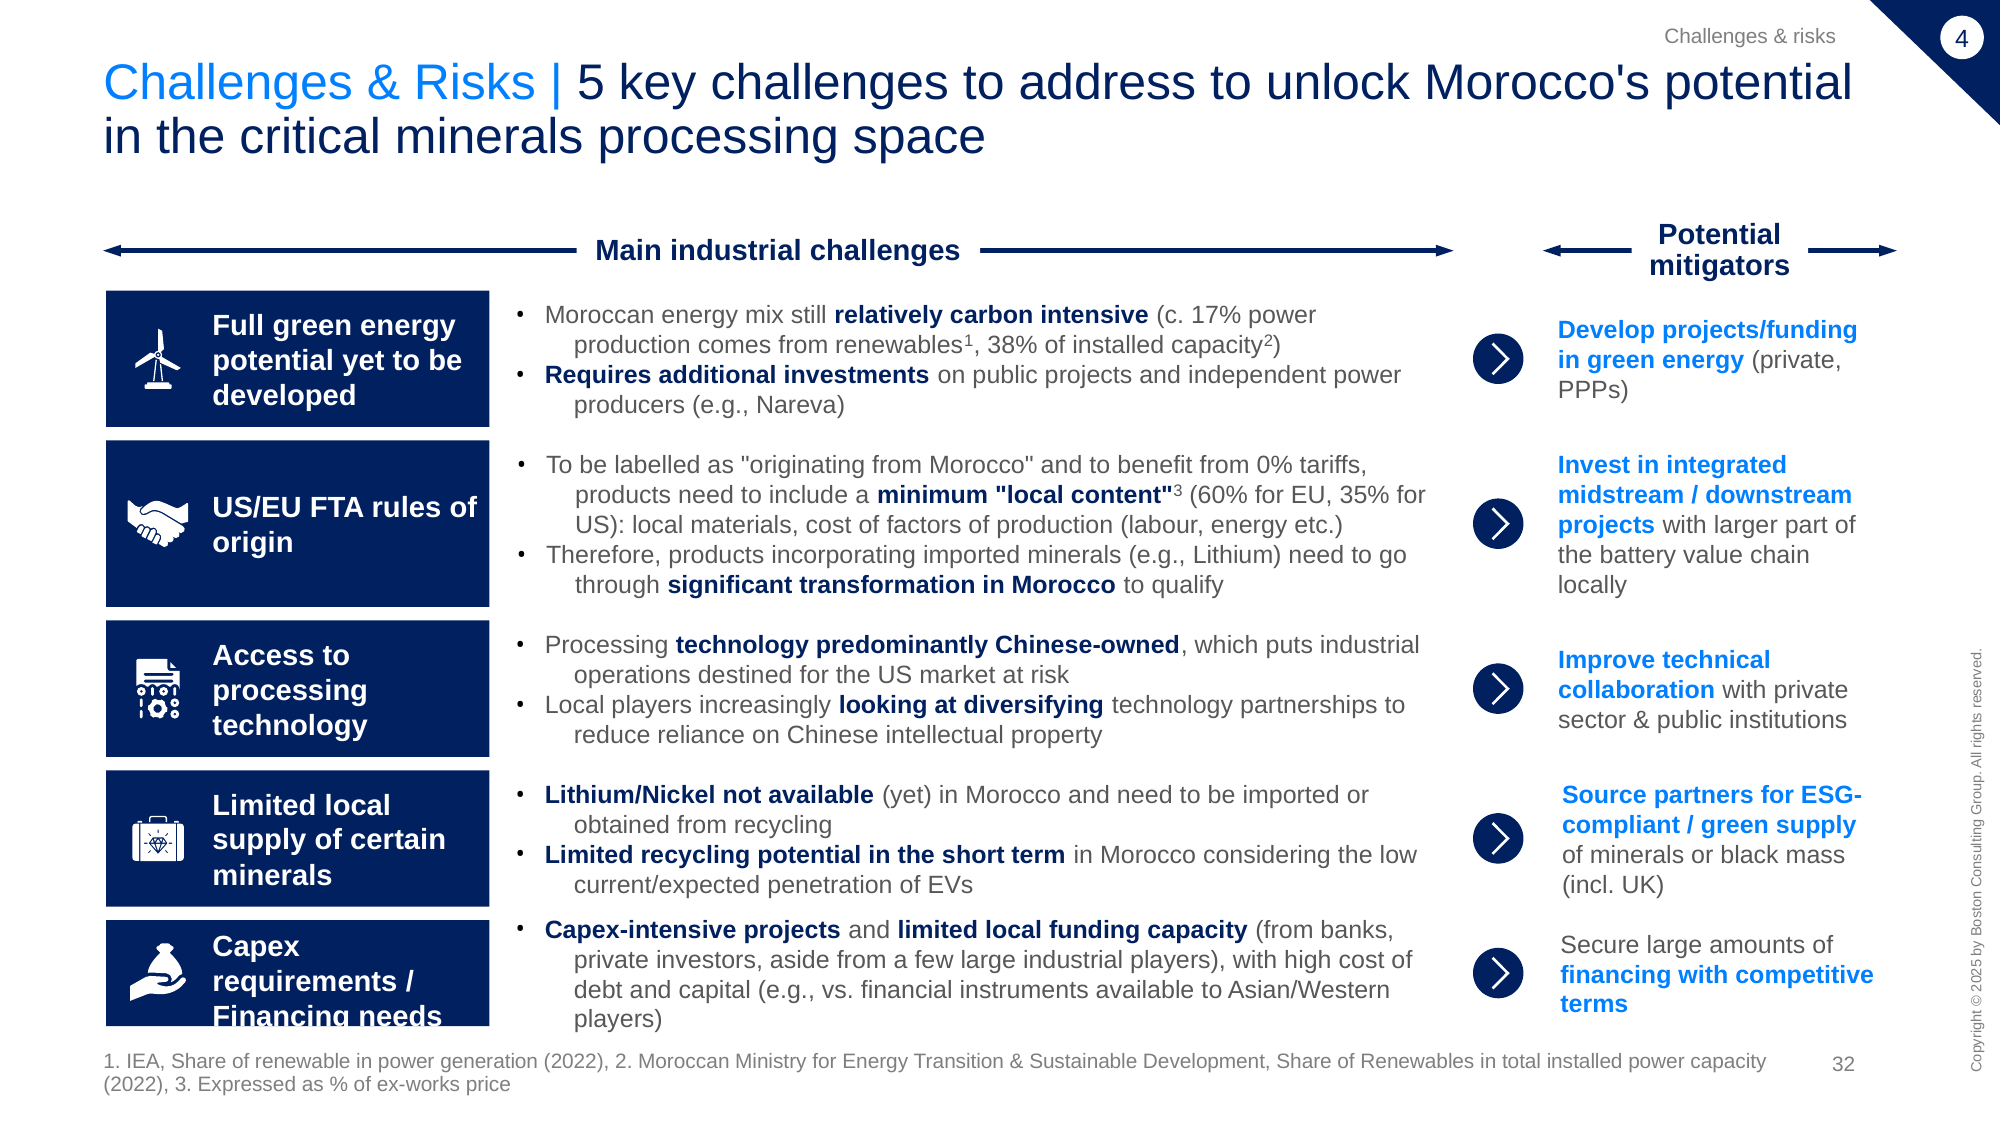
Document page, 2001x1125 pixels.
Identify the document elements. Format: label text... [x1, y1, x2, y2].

text_box [136, 658, 180, 690]
text_box [130, 975, 186, 1001]
text_box [1473, 947, 1524, 999]
text_box [1869, 0, 2000, 126]
text_box US/EU FTA rules of origin [106, 440, 490, 607]
text_box [170, 662, 177, 668]
text_box [147, 698, 168, 719]
text_box Capex requirements / Financing needs [106, 920, 490, 1027]
text_box [173, 686, 177, 696]
text_box [147, 943, 183, 983]
text_box [1473, 813, 1524, 864]
text_box [170, 709, 180, 719]
title Challenges & Risks | 5 key challenges to address to unlock Morocco's potential in the critical minerals processing space [103, 55, 1897, 165]
text_box To be labelled as "originating from Morocco" and to benefit from 0% tariffs, products need to include a minimum "local content"3 (60% for EU, 35% for US): local materials, cost of factors of production (labour, energy etc.) Therefore, products incorporating imported minerals (e.g., Lithium) need to go through significant transformation in Morocco to qualify [501, 440, 1455, 607]
text_box [127, 500, 189, 548]
text_box [136, 686, 146, 696]
text_box [135, 328, 181, 389]
text_box Challenges & risks [1664, 14, 1881, 56]
text_box Limited local supply of certain minerals [106, 770, 490, 907]
text_box Full green energy potential yet to be developed [106, 290, 490, 427]
text_box Invest in integrated midstream / downstream projects with larger part of the battery value chain locally [1542, 440, 1897, 607]
text_box [139, 698, 143, 708]
text_box Access to processing technology [106, 620, 490, 757]
text_box [159, 686, 169, 696]
text_box [139, 709, 143, 719]
text_box Main industrial challenges [576, 221, 981, 280]
text_box [1473, 498, 1524, 549]
text_box [132, 815, 184, 862]
text_box Develop projects/funding in green energy (private, PPPs) [1542, 305, 1897, 412]
text_box Lithium/Nickel not available (yet) in Morocco and need to be imported or obtained from recycling Limited recycling potential in the short term in Morocco considering the low current/expected penetration of EVs [500, 770, 1454, 907]
text_box Improve technical collaboration with private sector & public institutions [1543, 635, 1897, 742]
text_box [1473, 333, 1524, 384]
text_box Potential mitigators [1631, 208, 1809, 294]
text_box Capex-intensive projects and limited local funding capacity (from banks, private investors, aside from a few large industrial players), with high cost of debt and capital (e.g., vs. financial instruments available to Asian/Western players) [500, 920, 1454, 1027]
text_box Processing technology predominantly Chinese-owned, which puts industrial operations destined for the US market at risk Local players increasingly looking at diversifying technology partnerships to reduce reliance on Chinese intellectual property [500, 620, 1454, 757]
text_box Source partners for ESG-compliant / green supply of minerals or black mass (incl. UK) [1547, 770, 1897, 907]
text_box 4 [1940, 15, 1984, 60]
text_box Secure large amounts of financing with competitive terms [1545, 920, 1897, 1027]
text_box [170, 698, 180, 708]
text_box 1. IEA, Share of renewable in power generation (2022), 2. Moroccan Ministry for Energy Transition & Sustainable Development, Share of Renewables in total installed power capacity (2022), 3. Expressed as % of ex-works price [103, 1051, 1820, 1096]
text_box Moroccan energy mix still relatively carbon intensive (c. 17% power production comes from renewables1, 38% of installed capacity2) Requires additional investments on public projects and independent power producers (e.g., Nareva) [500, 290, 1454, 427]
text_box [1473, 663, 1524, 714]
